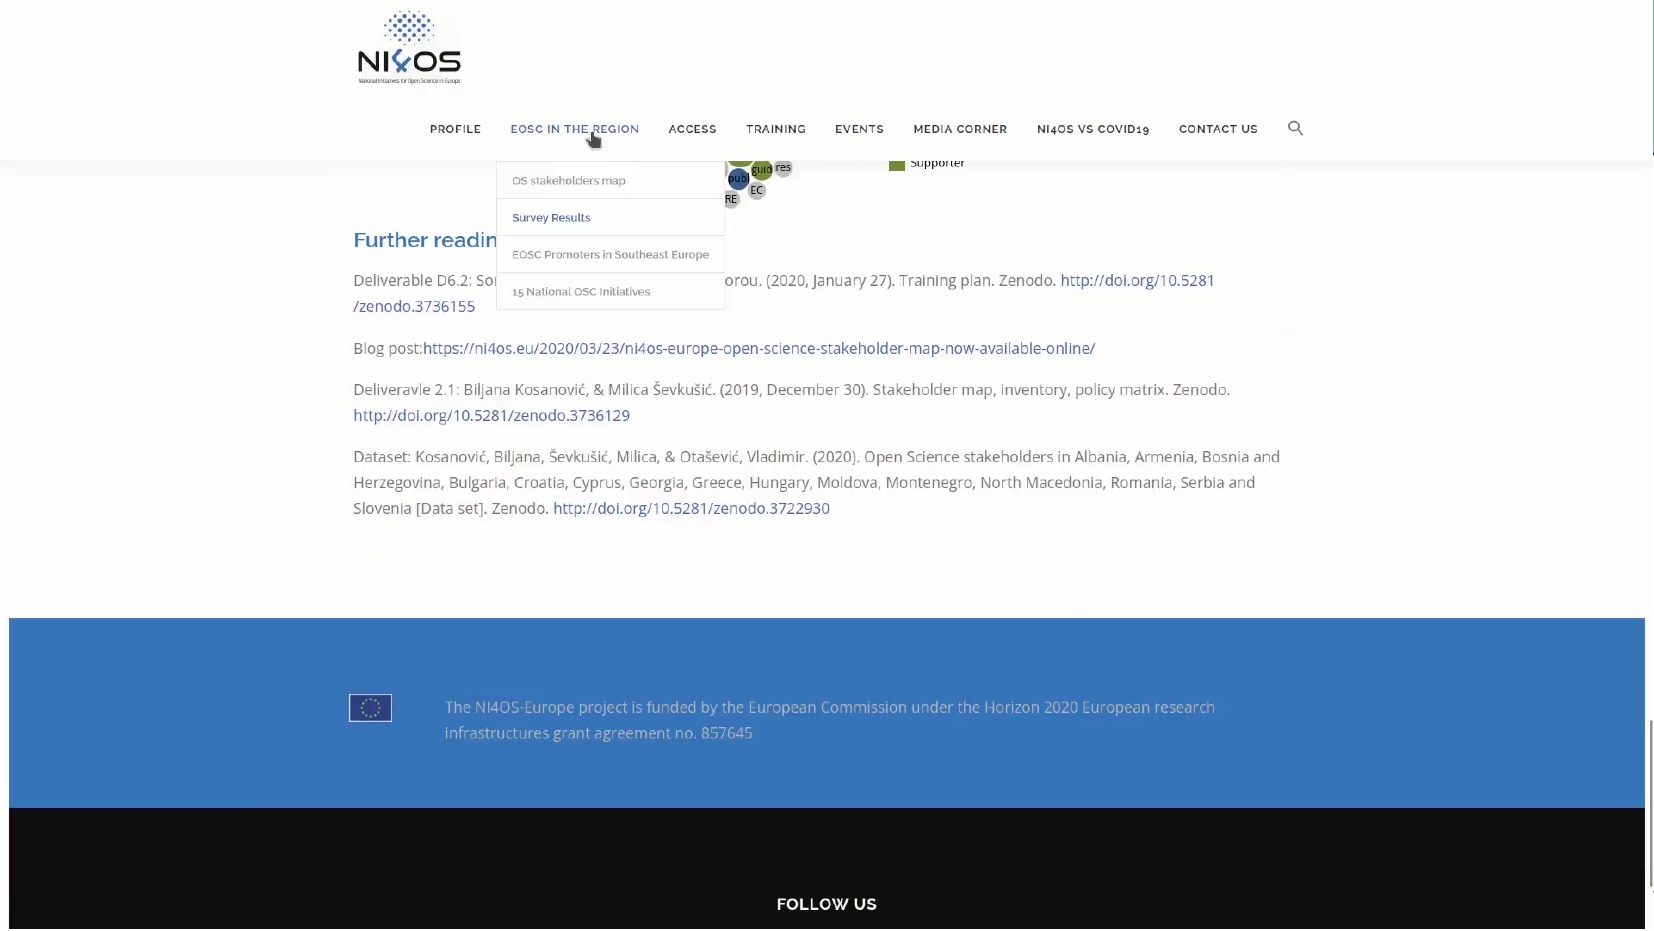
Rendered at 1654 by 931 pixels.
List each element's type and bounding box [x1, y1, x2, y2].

text_box [0, 0, 1654, 930]
